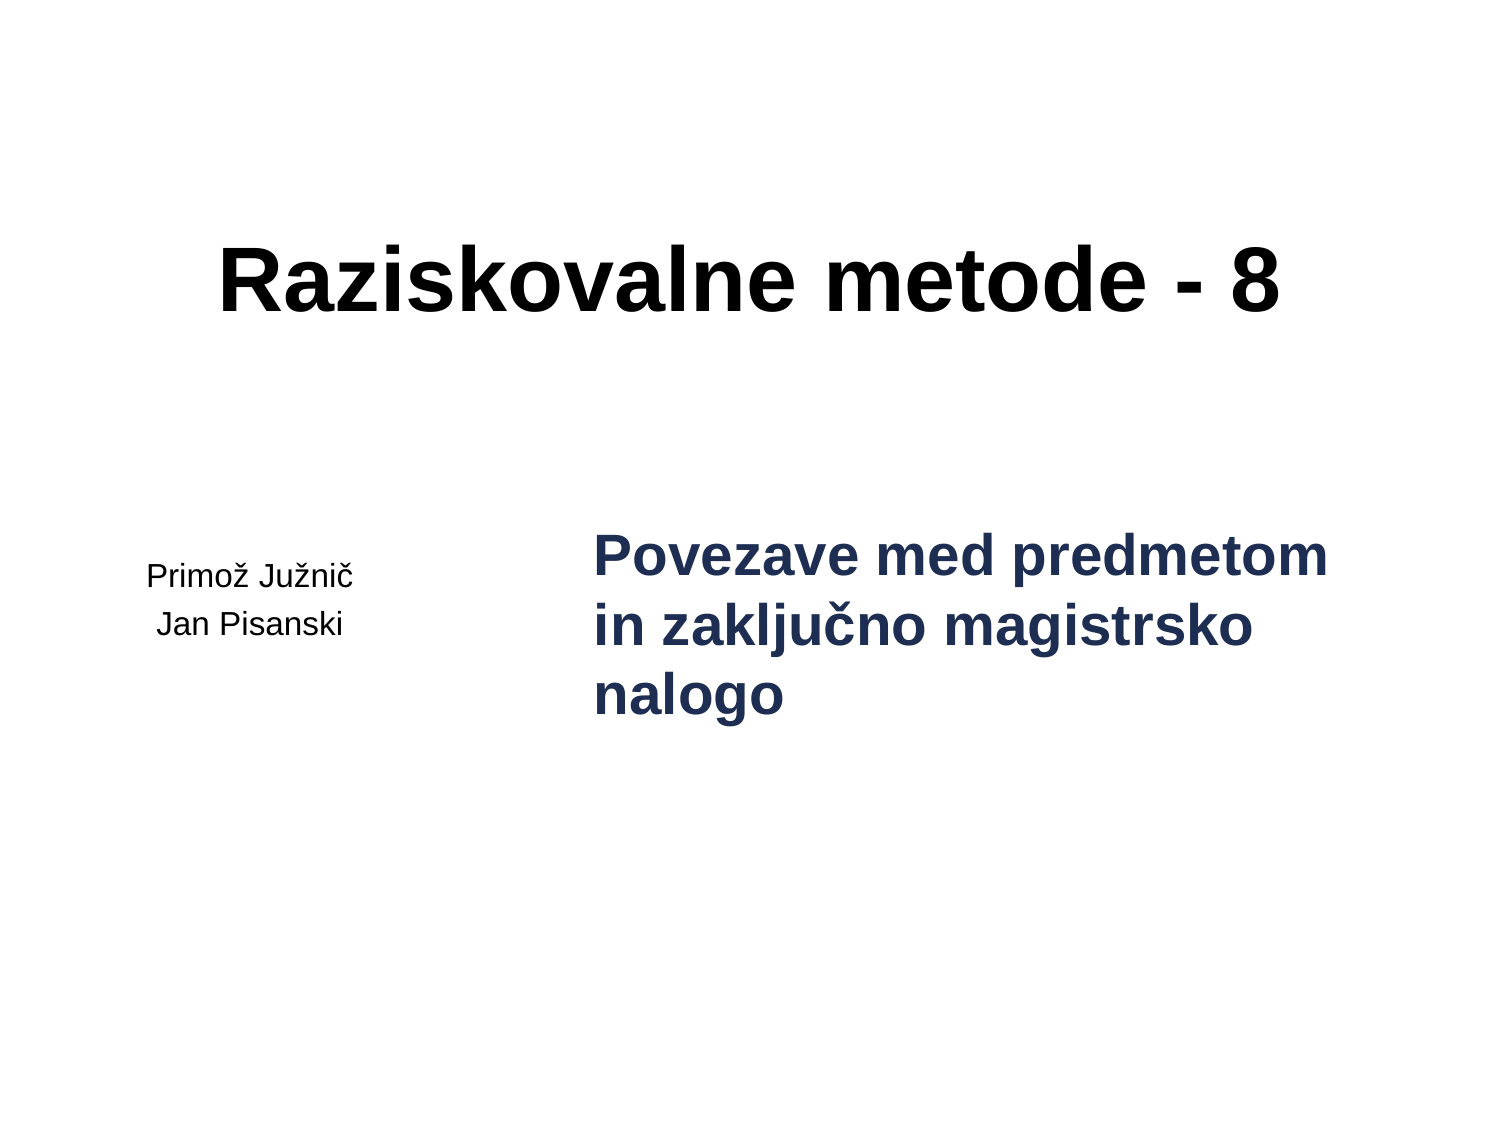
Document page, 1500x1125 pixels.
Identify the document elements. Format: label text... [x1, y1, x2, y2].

text_box Primož Južnič Jan Pisanski [37, 450, 463, 1051]
subtitle Povezave med predmetom in zaključno magistrsko nalogo [578, 449, 1375, 976]
title Raziskovalne metode - 8 [112, 149, 1388, 338]
